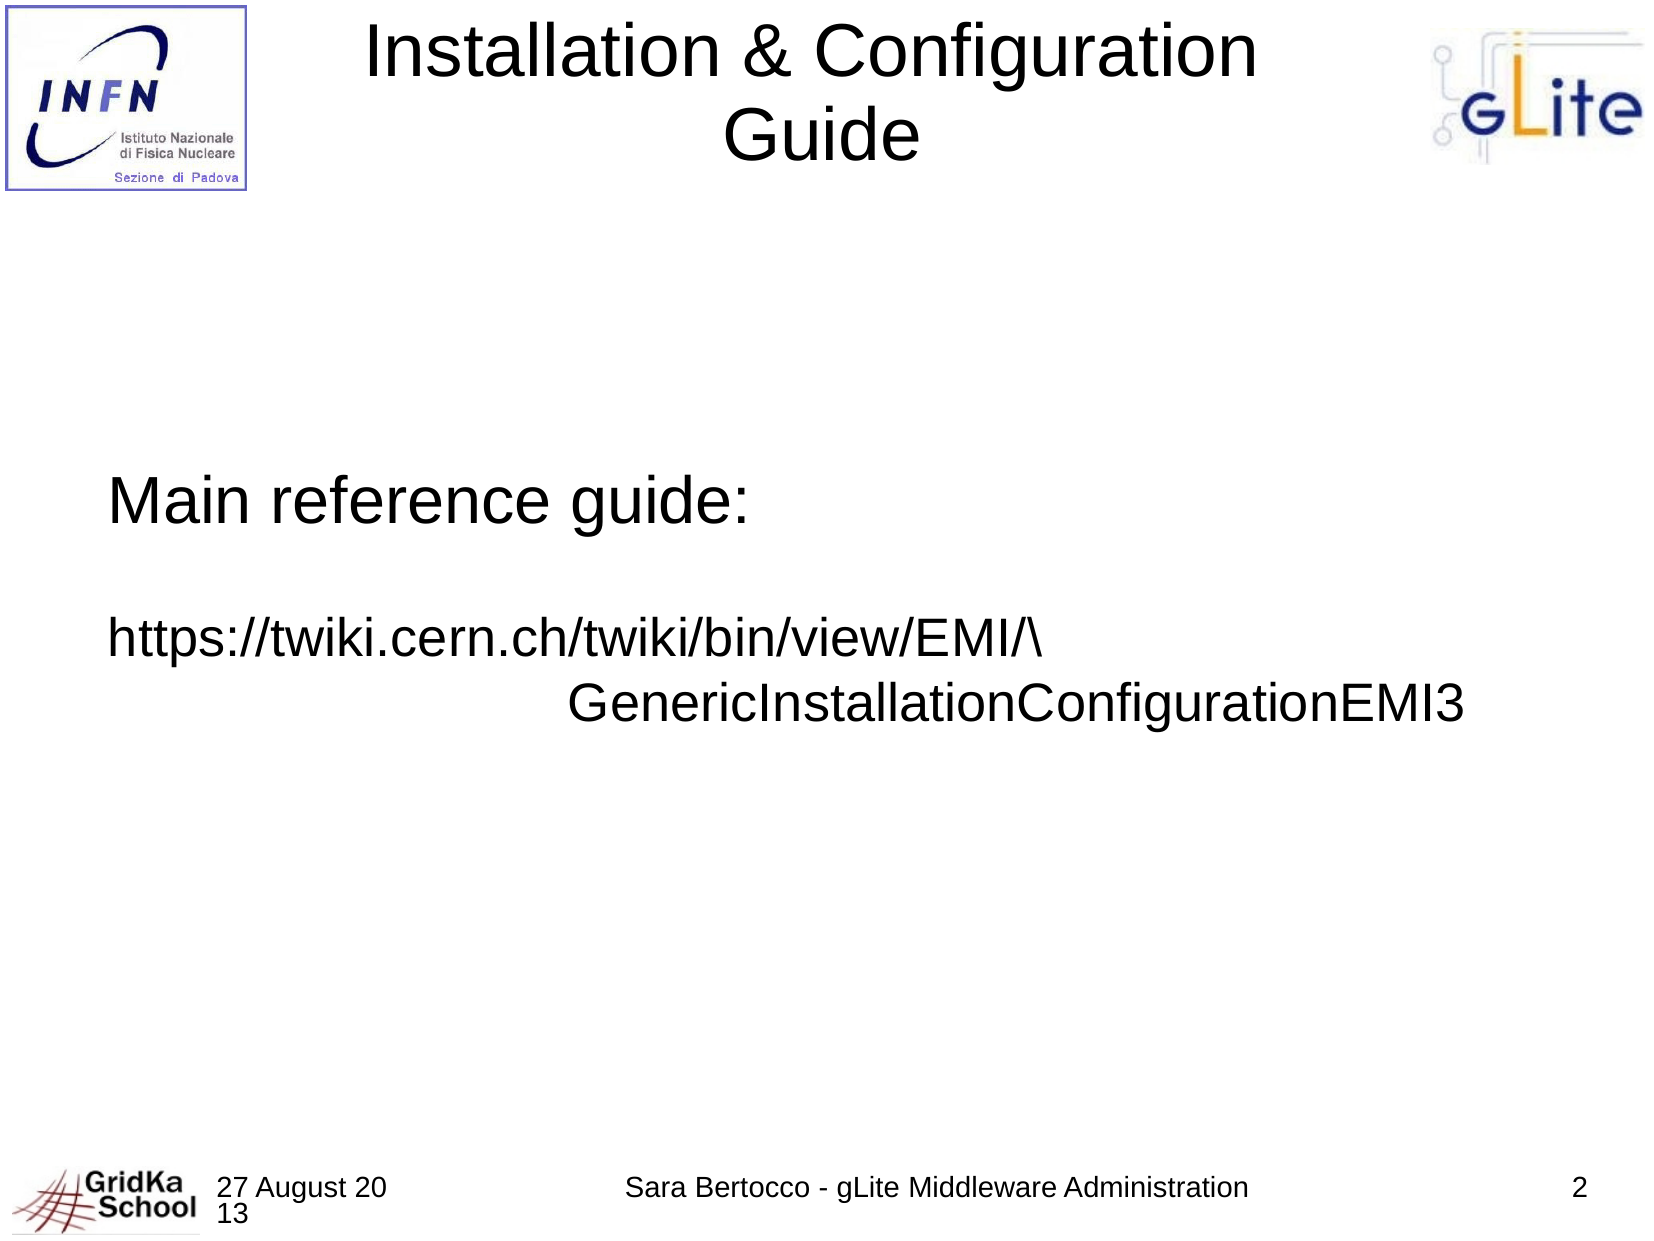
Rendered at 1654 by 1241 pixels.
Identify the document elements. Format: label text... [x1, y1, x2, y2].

picture [5, 5, 247, 191]
text_box Main reference guide: https://twiki.cern.ch/twiki/bin/view/EMI/\ GenericInstallationConfigurationEMI3 [22, 449, 1616, 1164]
picture [1430, 28, 1645, 165]
title Installation & Configuration Guide [0, 0, 1645, 186]
picture [12, 1166, 200, 1235]
